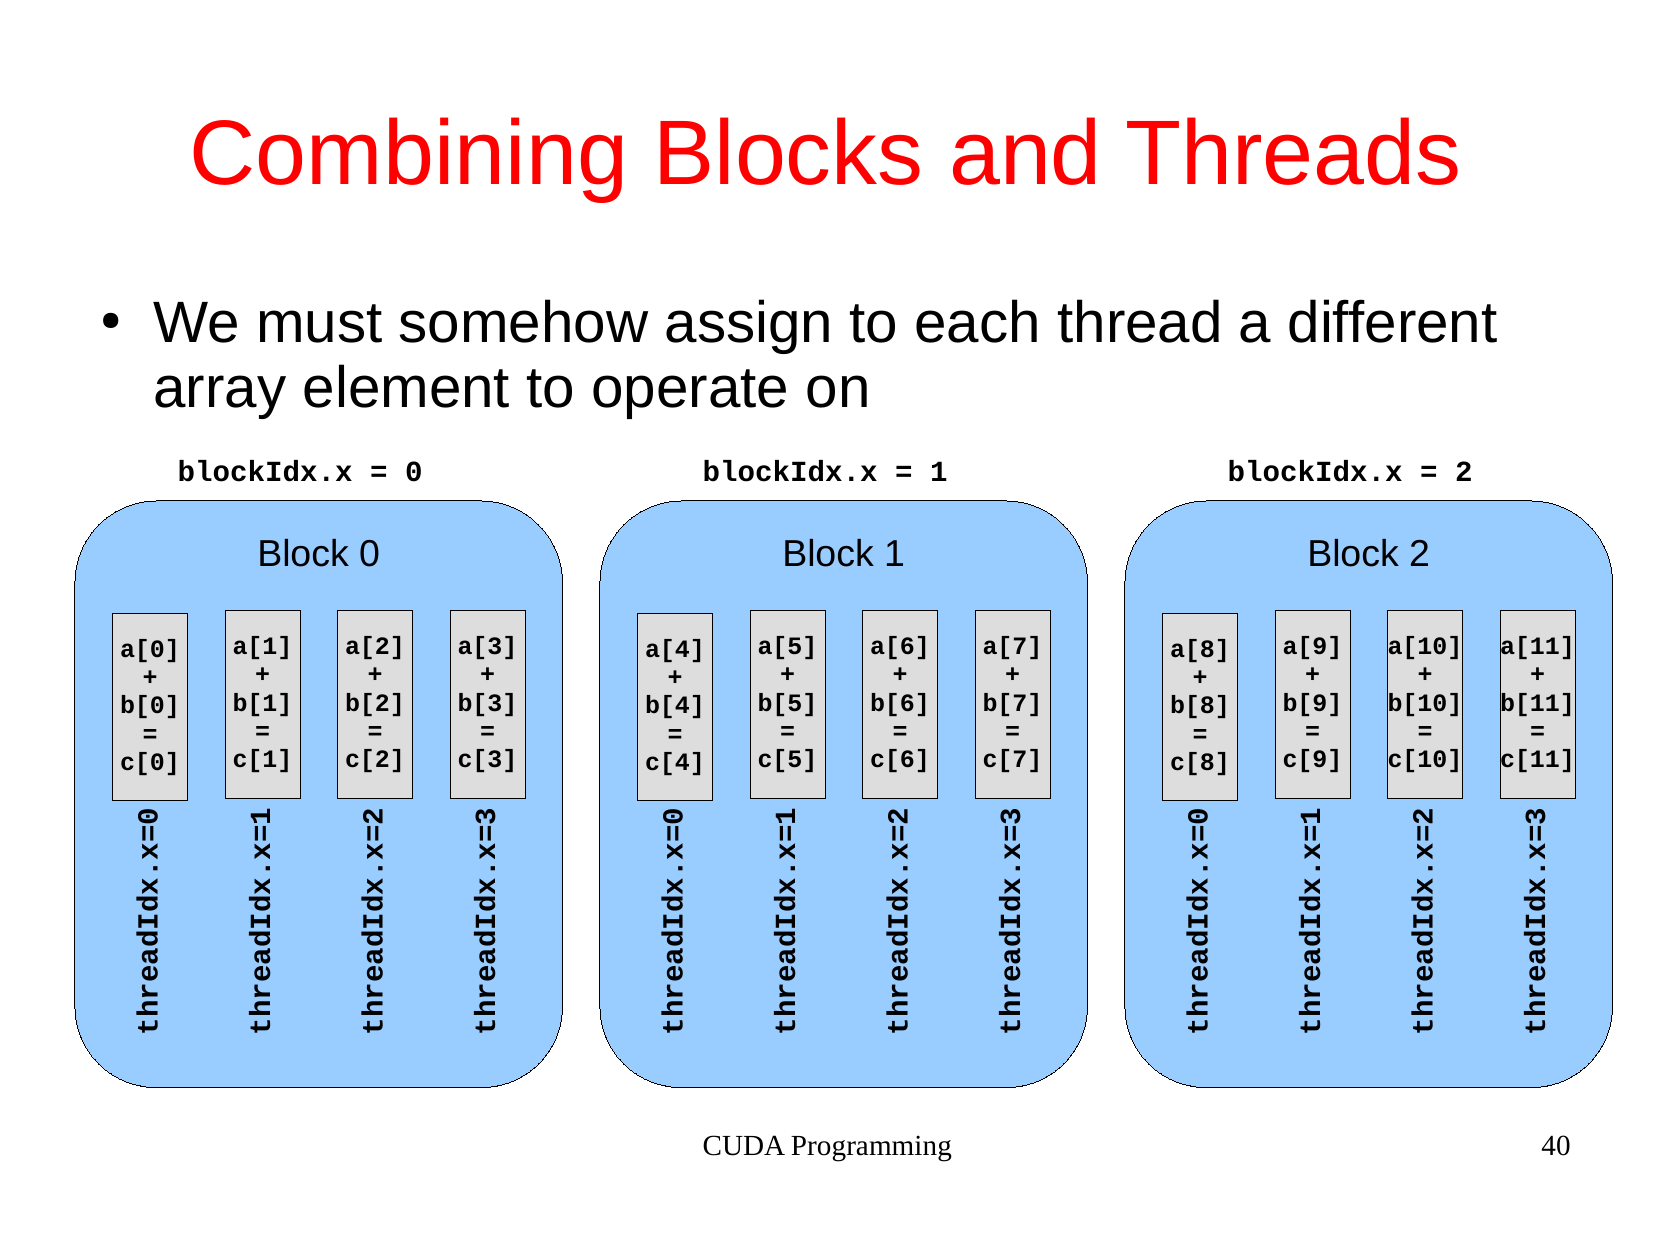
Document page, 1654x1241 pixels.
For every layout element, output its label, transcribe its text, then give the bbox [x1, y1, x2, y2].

text_box a[2] + b[2] = c[2] [337, 610, 413, 792]
text_box a[5] + b[5] = c[5] [750, 610, 826, 792]
text_box blockIdx.x = 2 [1200, 450, 1501, 499]
text_box blockIdx.x = 0 [150, 450, 451, 499]
text_box threadIdx.x=0 [1162, 792, 1238, 1051]
text_box threadIdx.x=1 [225, 792, 301, 1051]
text_box blockIdx.x = 1 [675, 450, 976, 499]
text_box a[11] + b[11] = c[11] [1500, 610, 1576, 792]
text_box a[3] + b[3] = c[3] [450, 610, 526, 792]
text_box threadIdx.x=2 [862, 792, 938, 1051]
text_box threadIdx.x=0 [637, 792, 713, 1051]
text_box Block 0 [74, 500, 563, 1088]
text_box threadIdx.x=3 [450, 792, 526, 1051]
text_box a[7] + b[7] = c[7] [975, 610, 1051, 792]
text_box a[4] + b[4] = c[4] [637, 613, 713, 792]
text_box threadIdx.x=1 [750, 792, 826, 1051]
text_box a[10] + b[10] = c[10] [1387, 610, 1463, 792]
text_box a[0] + b[0] = c[0] [112, 613, 188, 792]
list We must somehow assign to each thread a different array element to operate on [82, 290, 1571, 1109]
text_box threadIdx.x=0 [112, 792, 188, 1051]
text_box a[8] + b[8] = c[8] [1162, 613, 1238, 792]
text_box threadIdx.x=2 [1387, 792, 1463, 1051]
text_box a[9] + b[9] = c[9] [1275, 610, 1351, 792]
text_box threadIdx.x=2 [337, 792, 413, 1051]
text_box Block 1 [599, 500, 1088, 1088]
text_box a[1] + b[1] = c[1] [225, 610, 301, 792]
text_box threadIdx.x=1 [1275, 792, 1351, 1051]
text_box a[6] + b[6] = c[6] [862, 610, 938, 792]
text_box threadIdx.x=3 [975, 792, 1051, 1051]
title Combining Blocks and Threads [82, 49, 1571, 257]
text_box Block 2 [1124, 500, 1613, 1088]
text_box threadIdx.x=3 [1500, 792, 1576, 1051]
